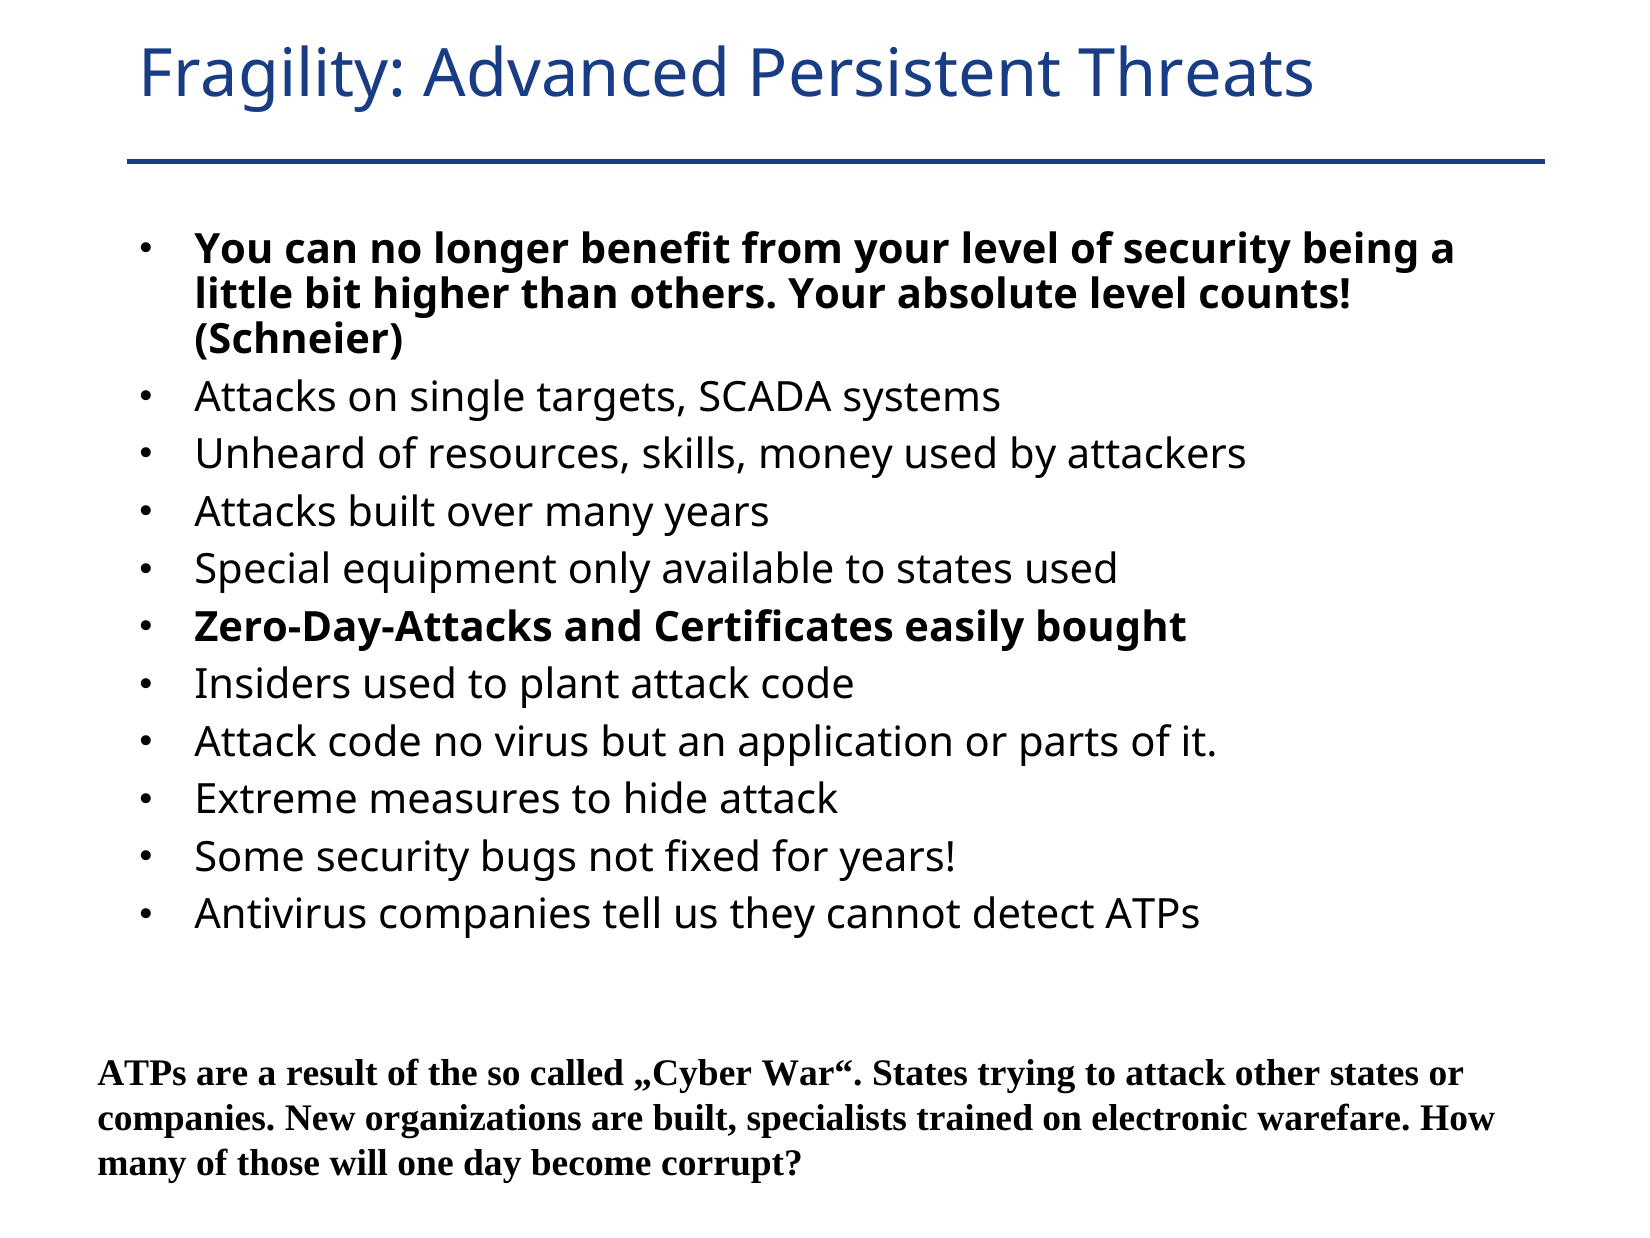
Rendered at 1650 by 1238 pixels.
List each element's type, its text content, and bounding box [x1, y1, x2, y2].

text_box ATPs are a result of the so called „Cyber War“. States trying to attack other states or companies. New organizations are built, specialists trained on electronic warefare. How many of those will one day become corrupt? [82, 1039, 1577, 1191]
title Fragility: Advanced Persistent Threats [123, 23, 1527, 129]
list You can no longer benefit from your level of security being a little bit higher than others. Your absolute level counts! (Schneier) Attacks on single targets, SCADA systems Unheard of resources, skills, money used by attackers Attacks built over many years Special equipment only available to states used Zero-Day-Attacks and Certificates easily bought Insiders used to plant attack code Attack code no virus but an application or parts of it. Extreme measures to hide attack Some security bugs not fixed for years! Antivirus companies tell us they cannot detect ATPs [123, 220, 1527, 1022]
